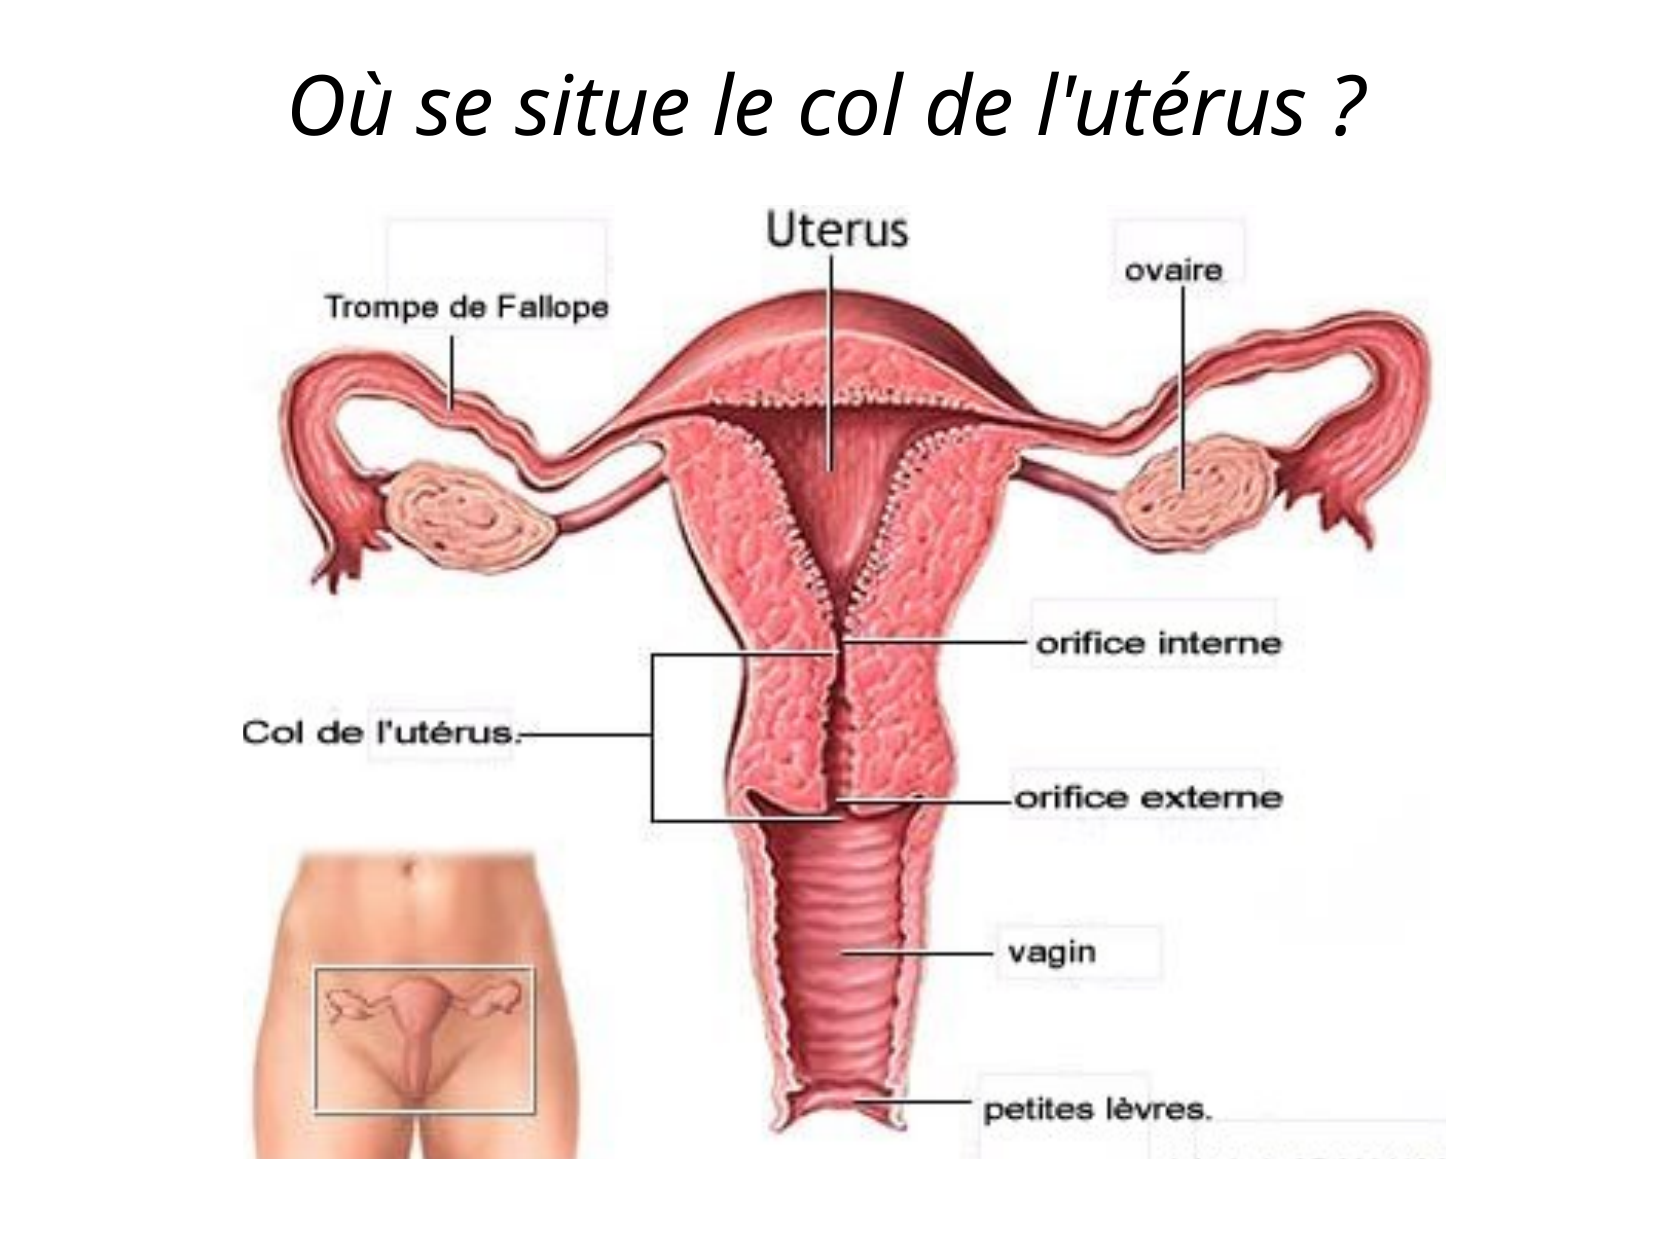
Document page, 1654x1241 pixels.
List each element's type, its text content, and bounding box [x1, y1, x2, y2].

picture [243, 205, 1446, 1159]
text_box Où se situe le col de l'utérus ? [0, 39, 1654, 147]
